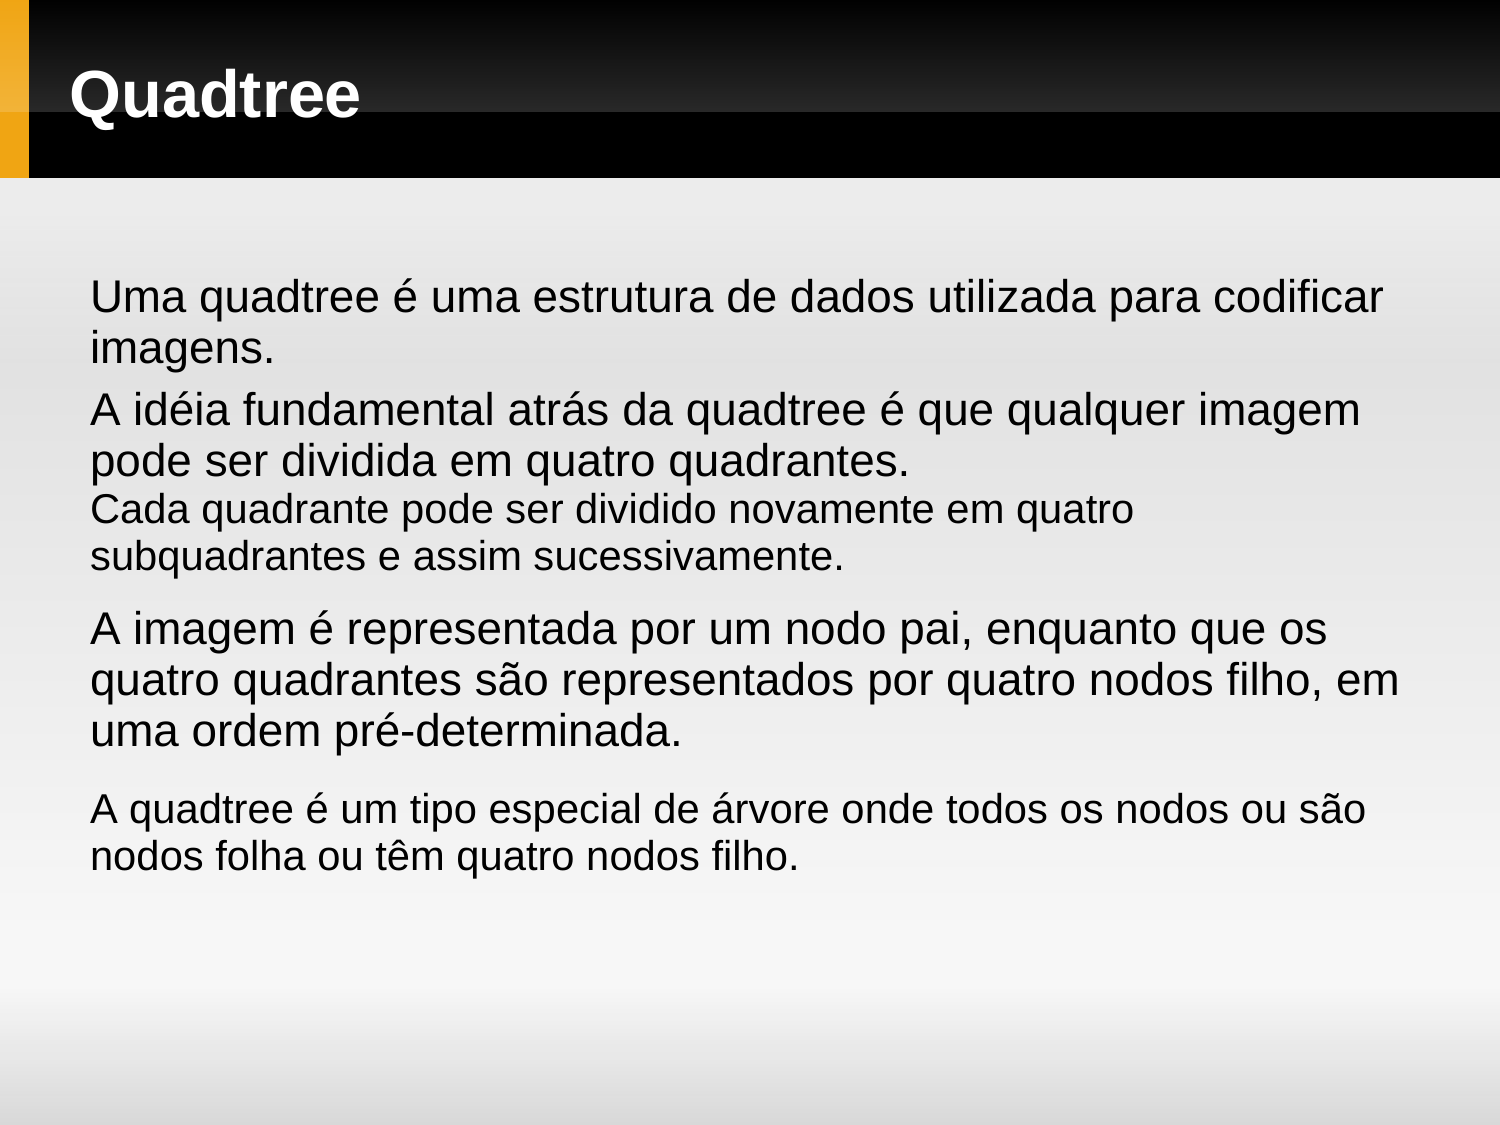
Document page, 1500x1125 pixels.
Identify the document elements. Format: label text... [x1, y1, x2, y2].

picture [0, 0, 1500, 1125]
list Uma quadtree é uma estrutura de dados utilizada para codificar imagens. A idéia fundamental atrás da quadtree é que qualquer imagem pode ser dividida em quatro quadrantes. Cada quadrante pode ser dividido novamente em quatro subquadrantes e assim sucessivamente. A imagem é representada por um nodo pai, enquanto que os quatro quadrantes são representados por quatro nodos filho, em uma ordem pré-determinada. A quadtree é um tipo especial de árvore onde todos os nodos ou são nodos folha ou têm quatro nodos filho. [75, 263, 1425, 1021]
title Quadtree [69, 0, 1420, 188]
